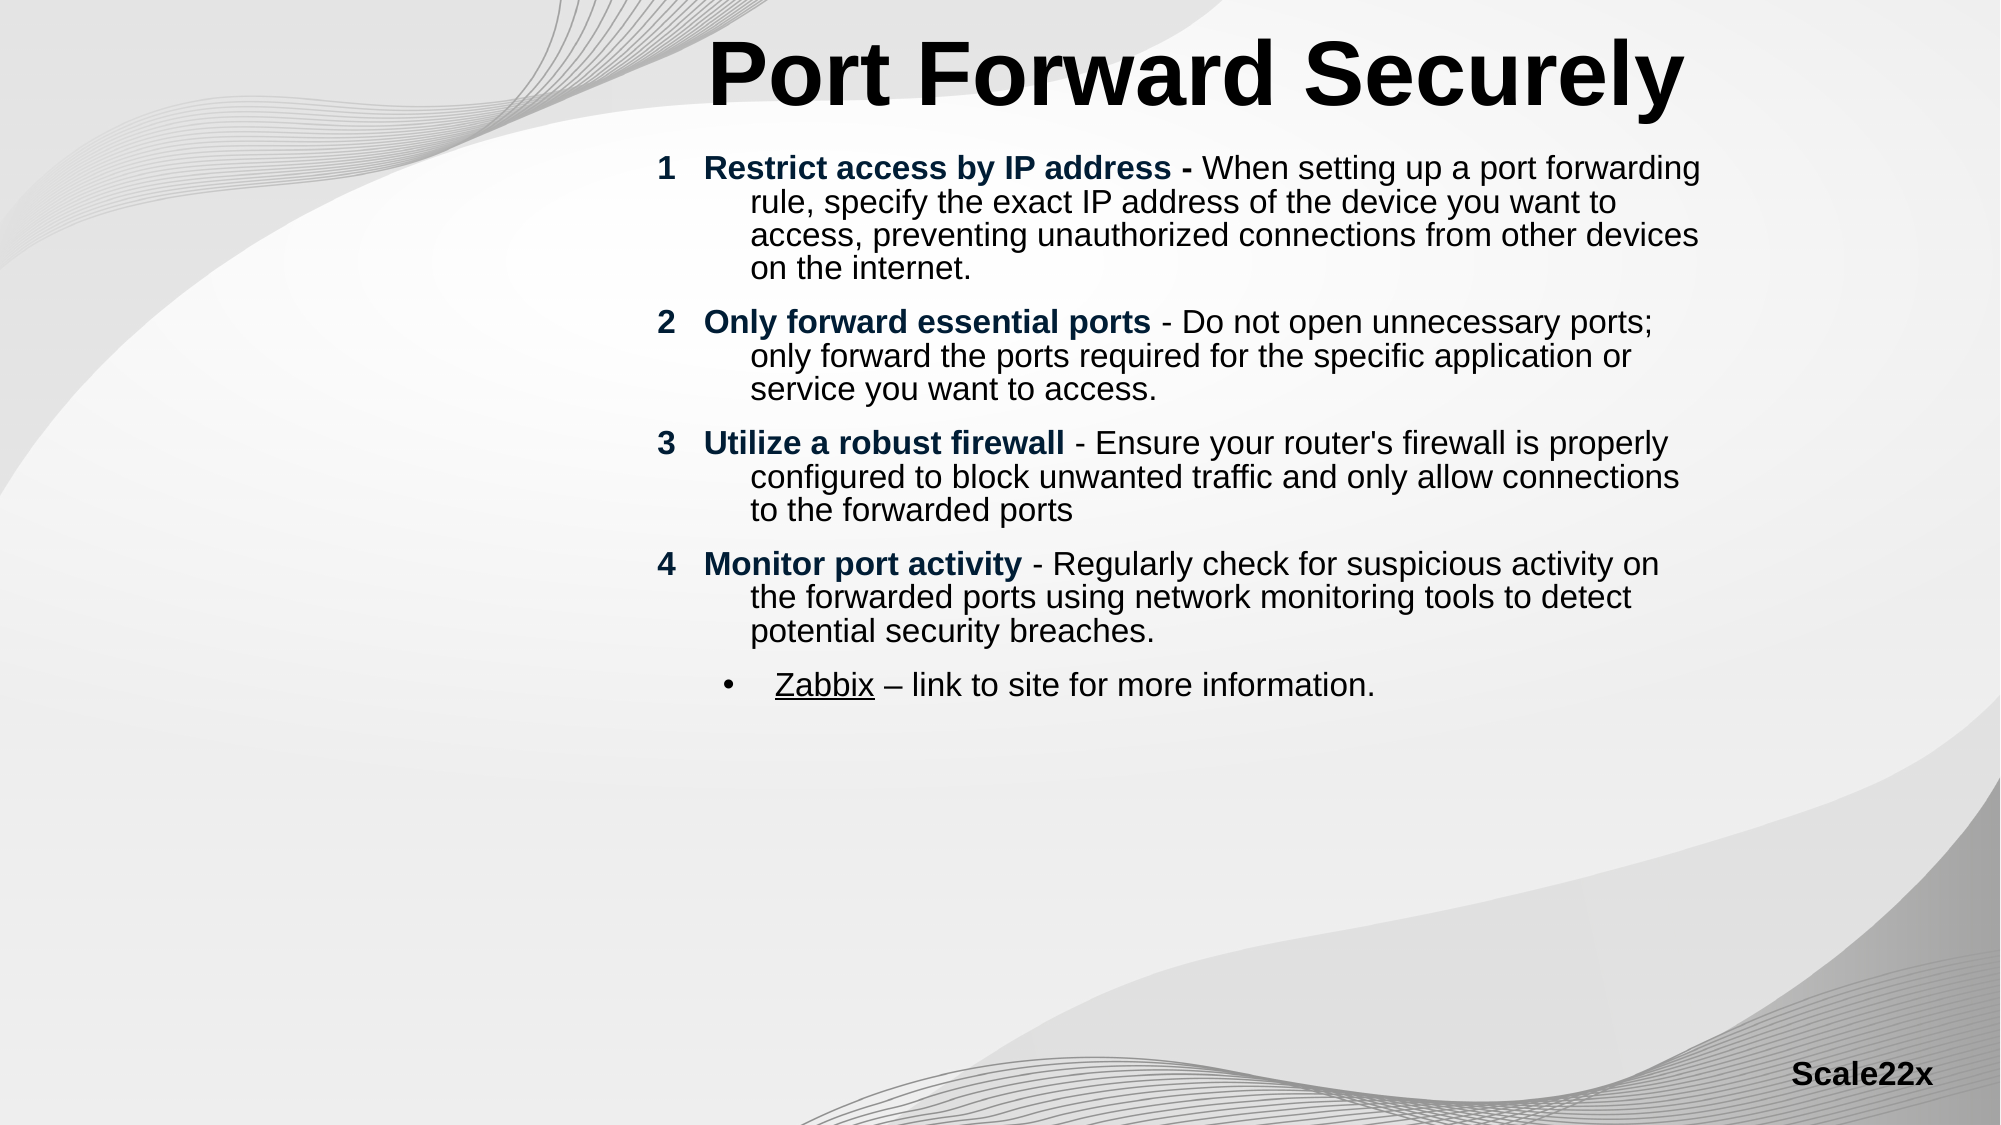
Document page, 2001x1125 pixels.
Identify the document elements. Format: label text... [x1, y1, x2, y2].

title Port Forward Securely [600, 0, 1795, 156]
text_box Scale22x [1776, 1047, 1975, 1103]
list Restrict access by IP address - When setting up a port forwarding rule, specify the exact IP address of the device you want to access, preventing unauthorized connections from other devices on the internet. Only forward essential ports - Do not open unnecessary ports; only forward the ports required for the specific application or service you want to access. Utilize a robust firewall - Ensure your router's firewall is properly configured to block unwanted traffic and only allow connections to the forwarded ports Monitor port activity - Regularly check for suspicious activity on the forwarded ports using network monitoring tools to detect potential security breaches. Zabbix – link to site for more information. [640, 145, 1727, 979]
picture [0, 0, 2001, 1125]
